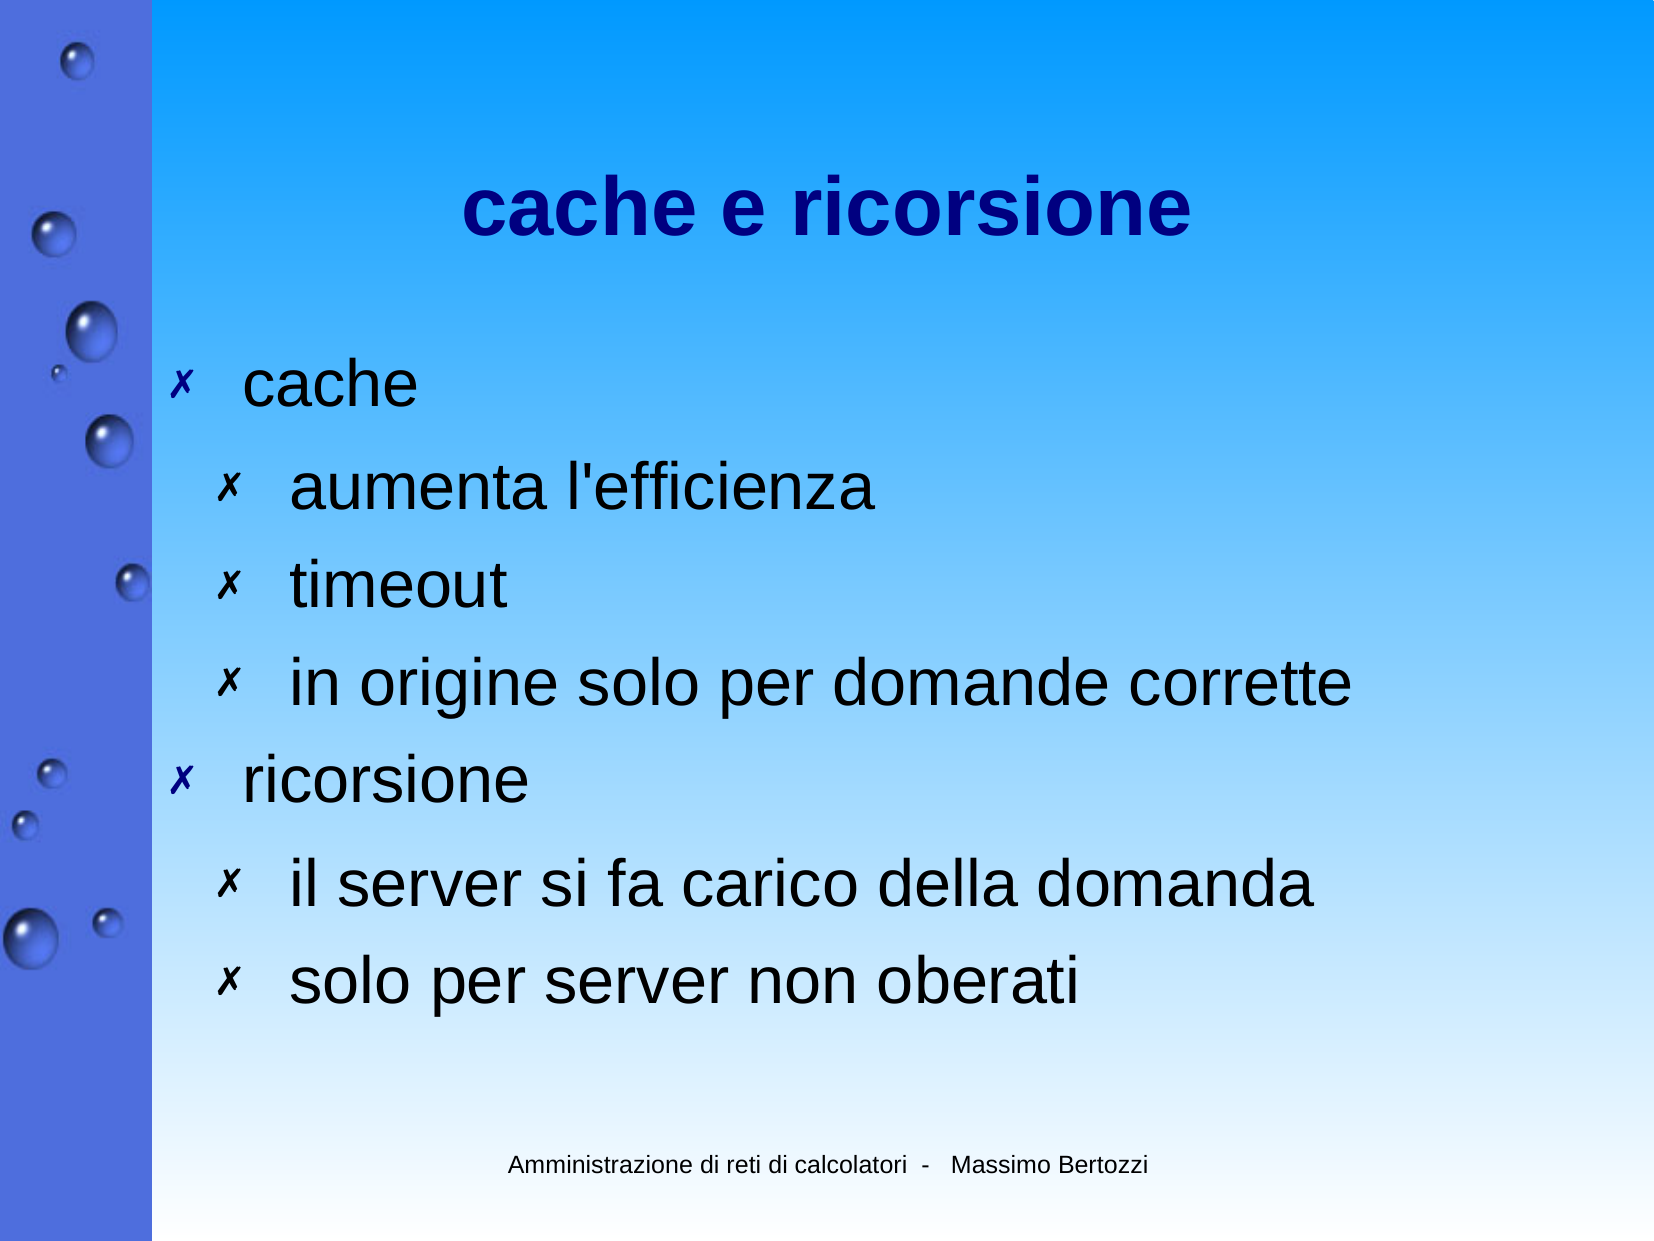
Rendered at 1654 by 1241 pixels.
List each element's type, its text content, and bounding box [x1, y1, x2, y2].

title cache e ricorsione [121, 102, 1534, 311]
list cache aumenta l'efficienza timeout in origine solo per domande corrette ricorsione il server si fa carico della domanda solo per server non oberati [159, 346, 1572, 1128]
picture [0, 0, 152, 1241]
